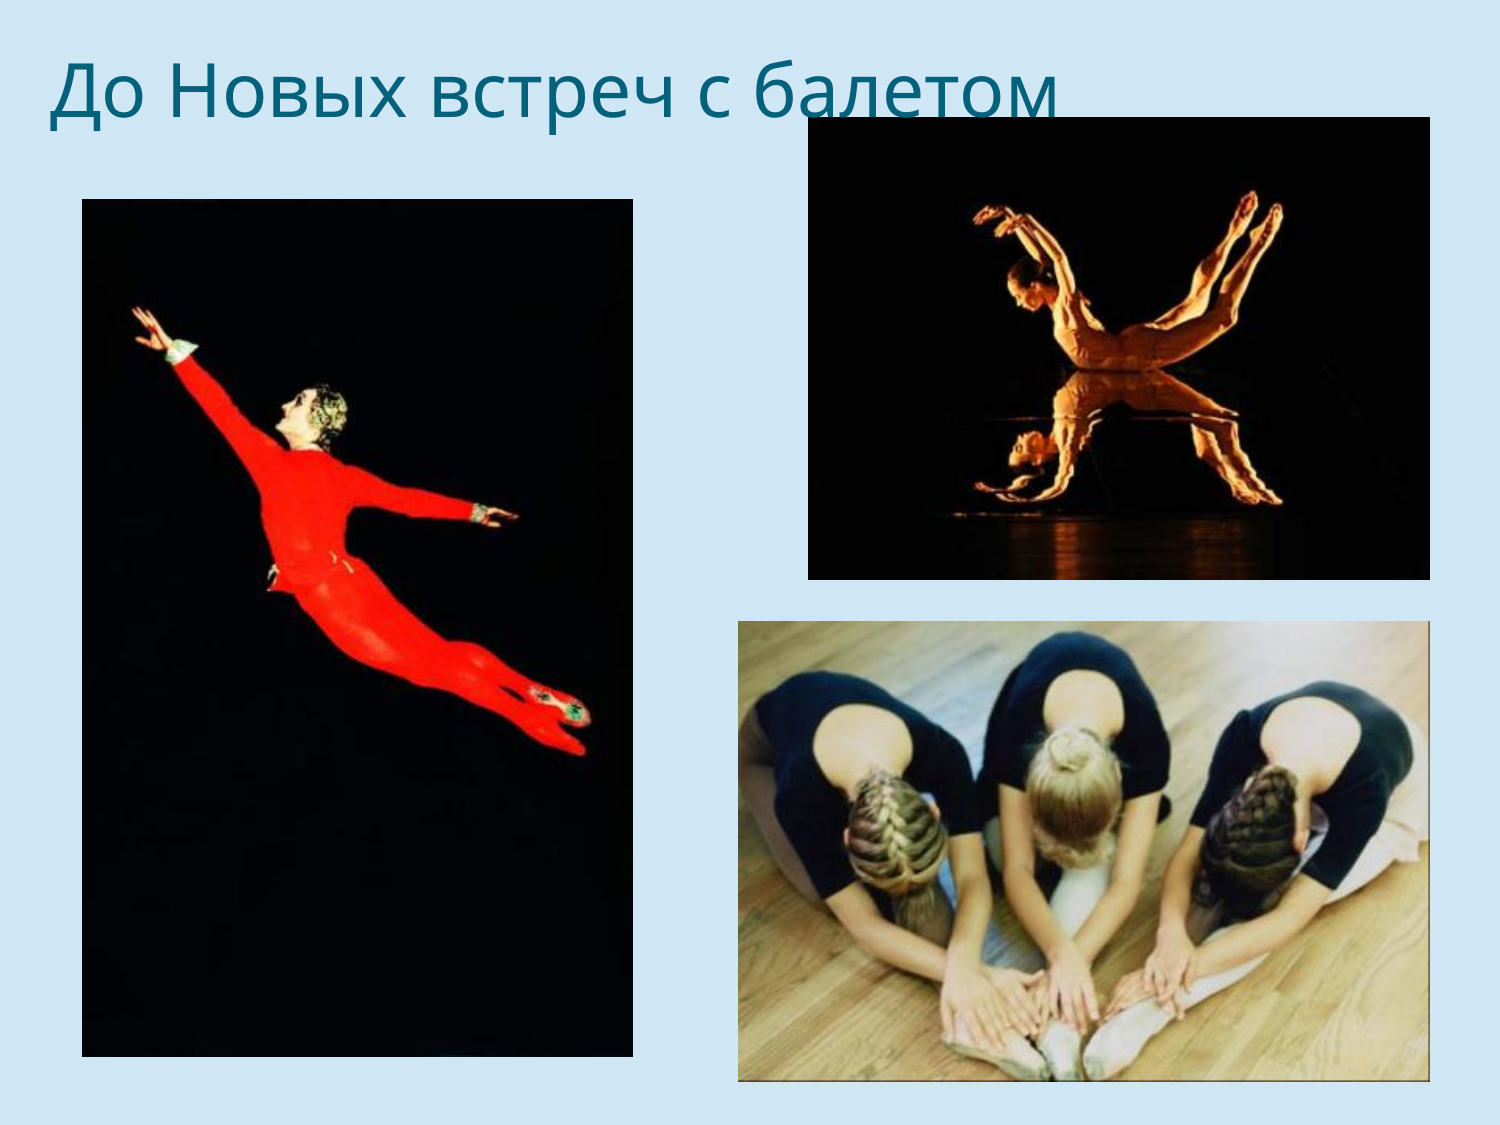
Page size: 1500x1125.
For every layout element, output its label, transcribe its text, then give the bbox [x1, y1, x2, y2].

picture [82, 199, 633, 1057]
title До Новых встреч с балетом [35, 35, 1088, 125]
picture [808, 117, 1430, 580]
picture [738, 621, 1430, 1082]
